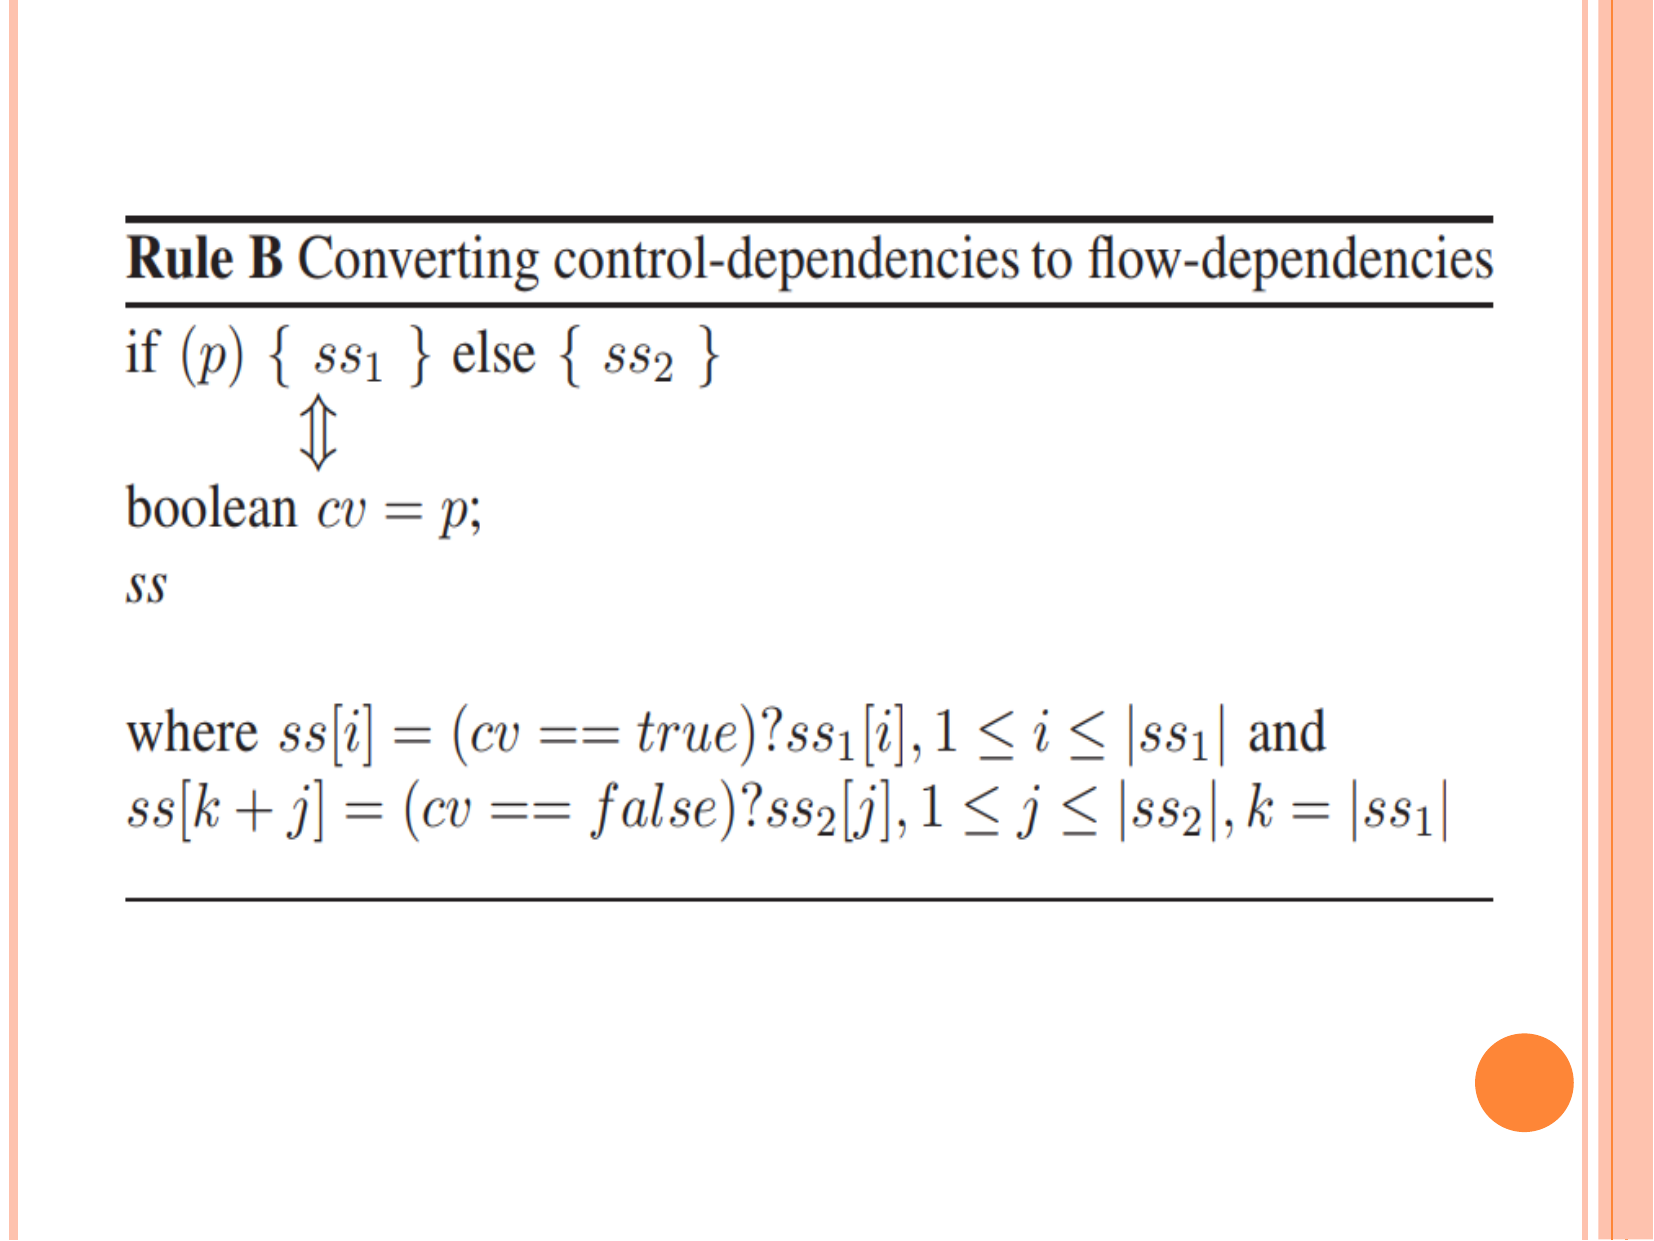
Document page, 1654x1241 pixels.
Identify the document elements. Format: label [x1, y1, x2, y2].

picture [62, 118, 1536, 985]
